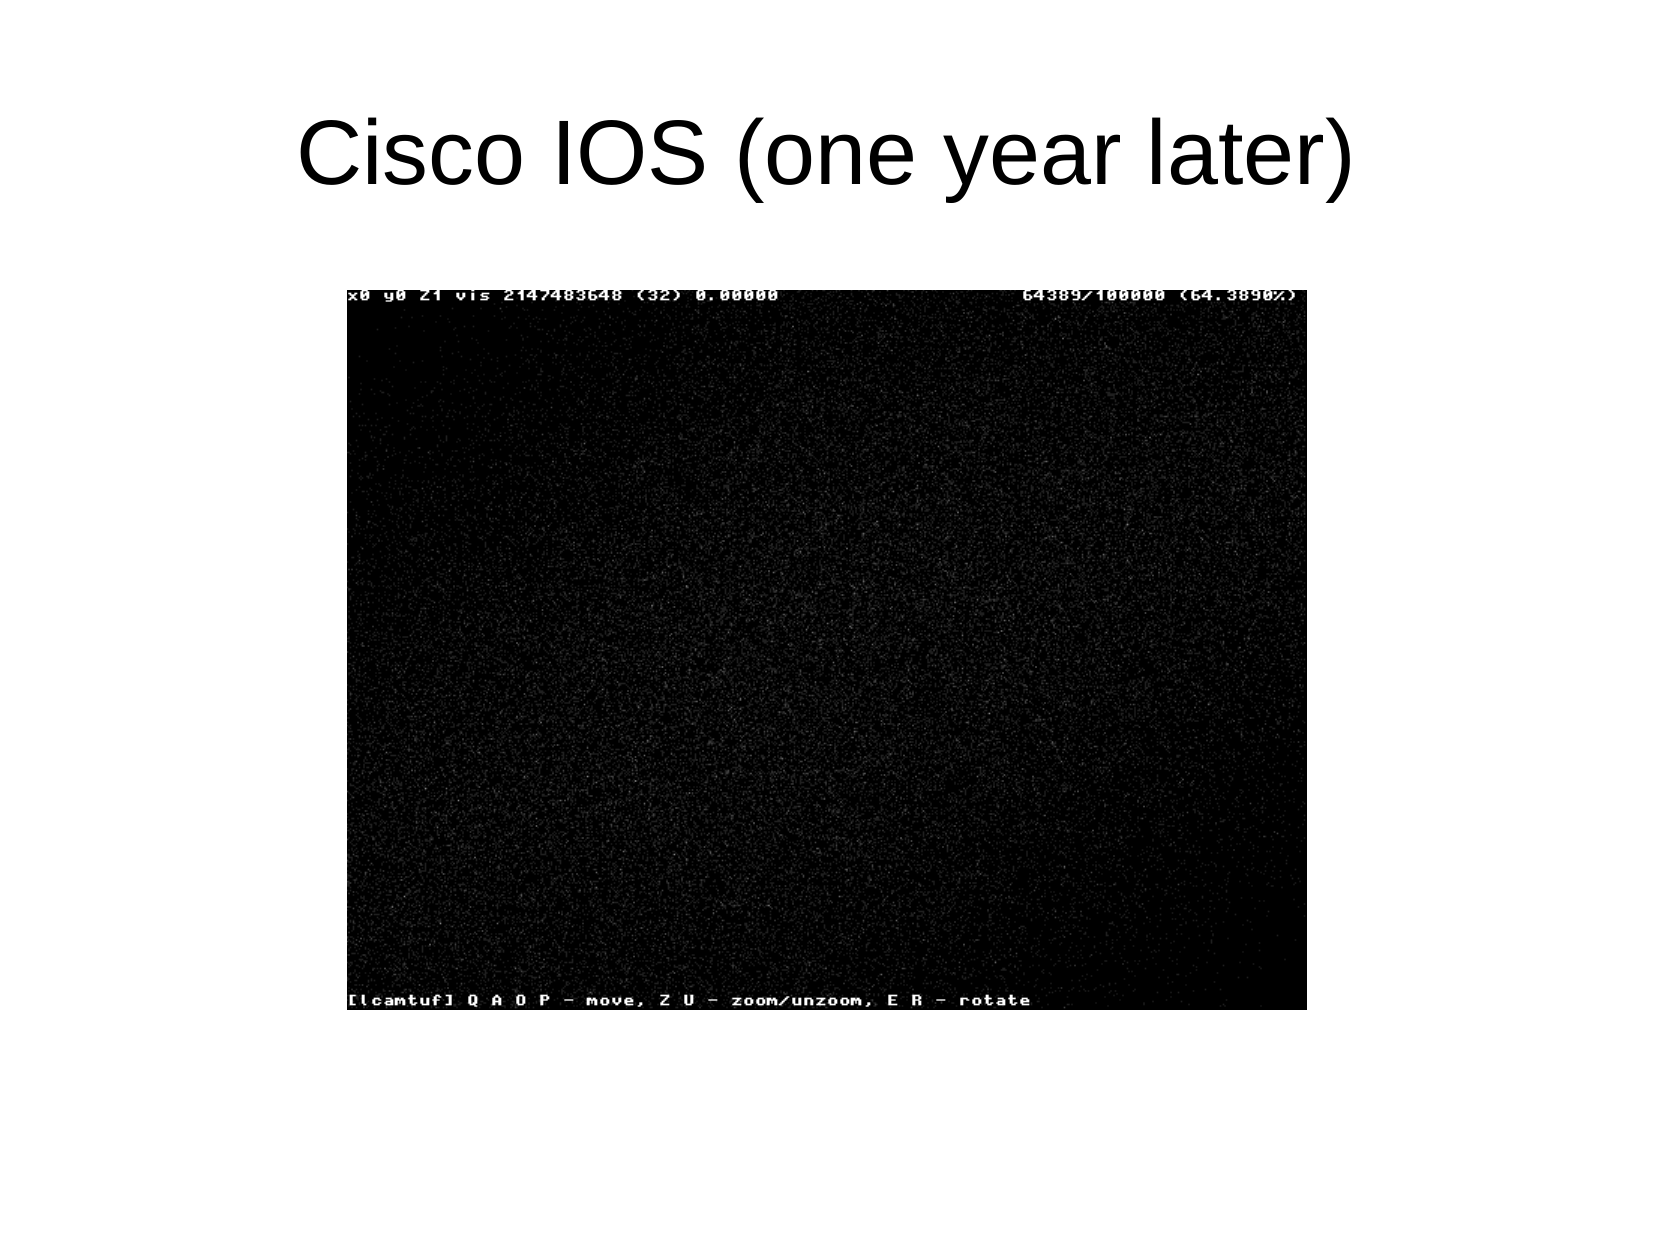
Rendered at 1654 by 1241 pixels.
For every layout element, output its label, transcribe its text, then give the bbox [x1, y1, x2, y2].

title Cisco IOS (one year later) [82, 49, 1571, 257]
picture [347, 290, 1307, 1010]
